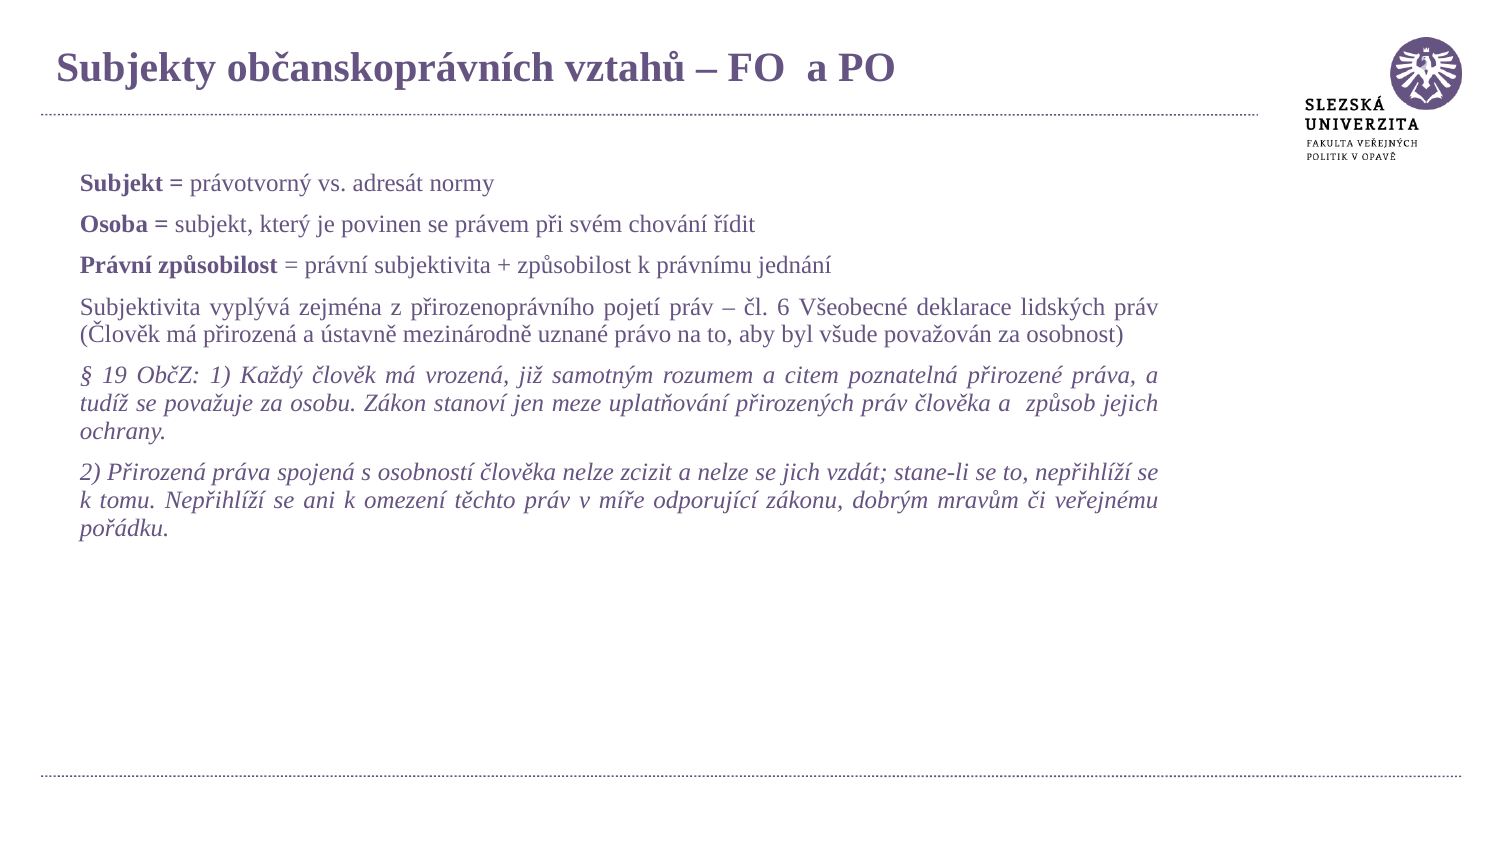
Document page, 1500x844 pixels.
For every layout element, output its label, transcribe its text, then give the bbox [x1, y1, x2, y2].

text_box Subjekt = právotvorný vs. adresát normy Osoba = subjekt, který je povinen se právem při svém chování řídit Právní způsobilost = právní subjektivita + způsobilost k právnímu jednání Subjektivita vyplývá zejména z přirozenoprávního pojetí práv – čl. 6 Všeobecné deklarace lidských práv (Člověk má přirozená a ústavně mezinárodně uznané právo na to, aby byl všude považován za osobnost) § 19 ObčZ: 1) Každý člověk má vrozená, již samotným rozumem a citem poznatelná přirozené práva, a tudíž se považuje za osobu. Zákon stanoví jen meze uplatňování přirozených práv člověka a způsob jejich ochrany. 2) Přirozená práva spojená s osobností člověka nelze zcizit a nelze se jich vzdát; stane-li se to, nepřihlíží se k tomu. Nepřihlíží se ani k omezení těchto práv v míře odporující zákonu, dobrým mravům či veřejnému pořádku. [64, 161, 1176, 753]
title Subjekty občanskoprávních vztahů – FO a PO [41, 32, 1070, 116]
